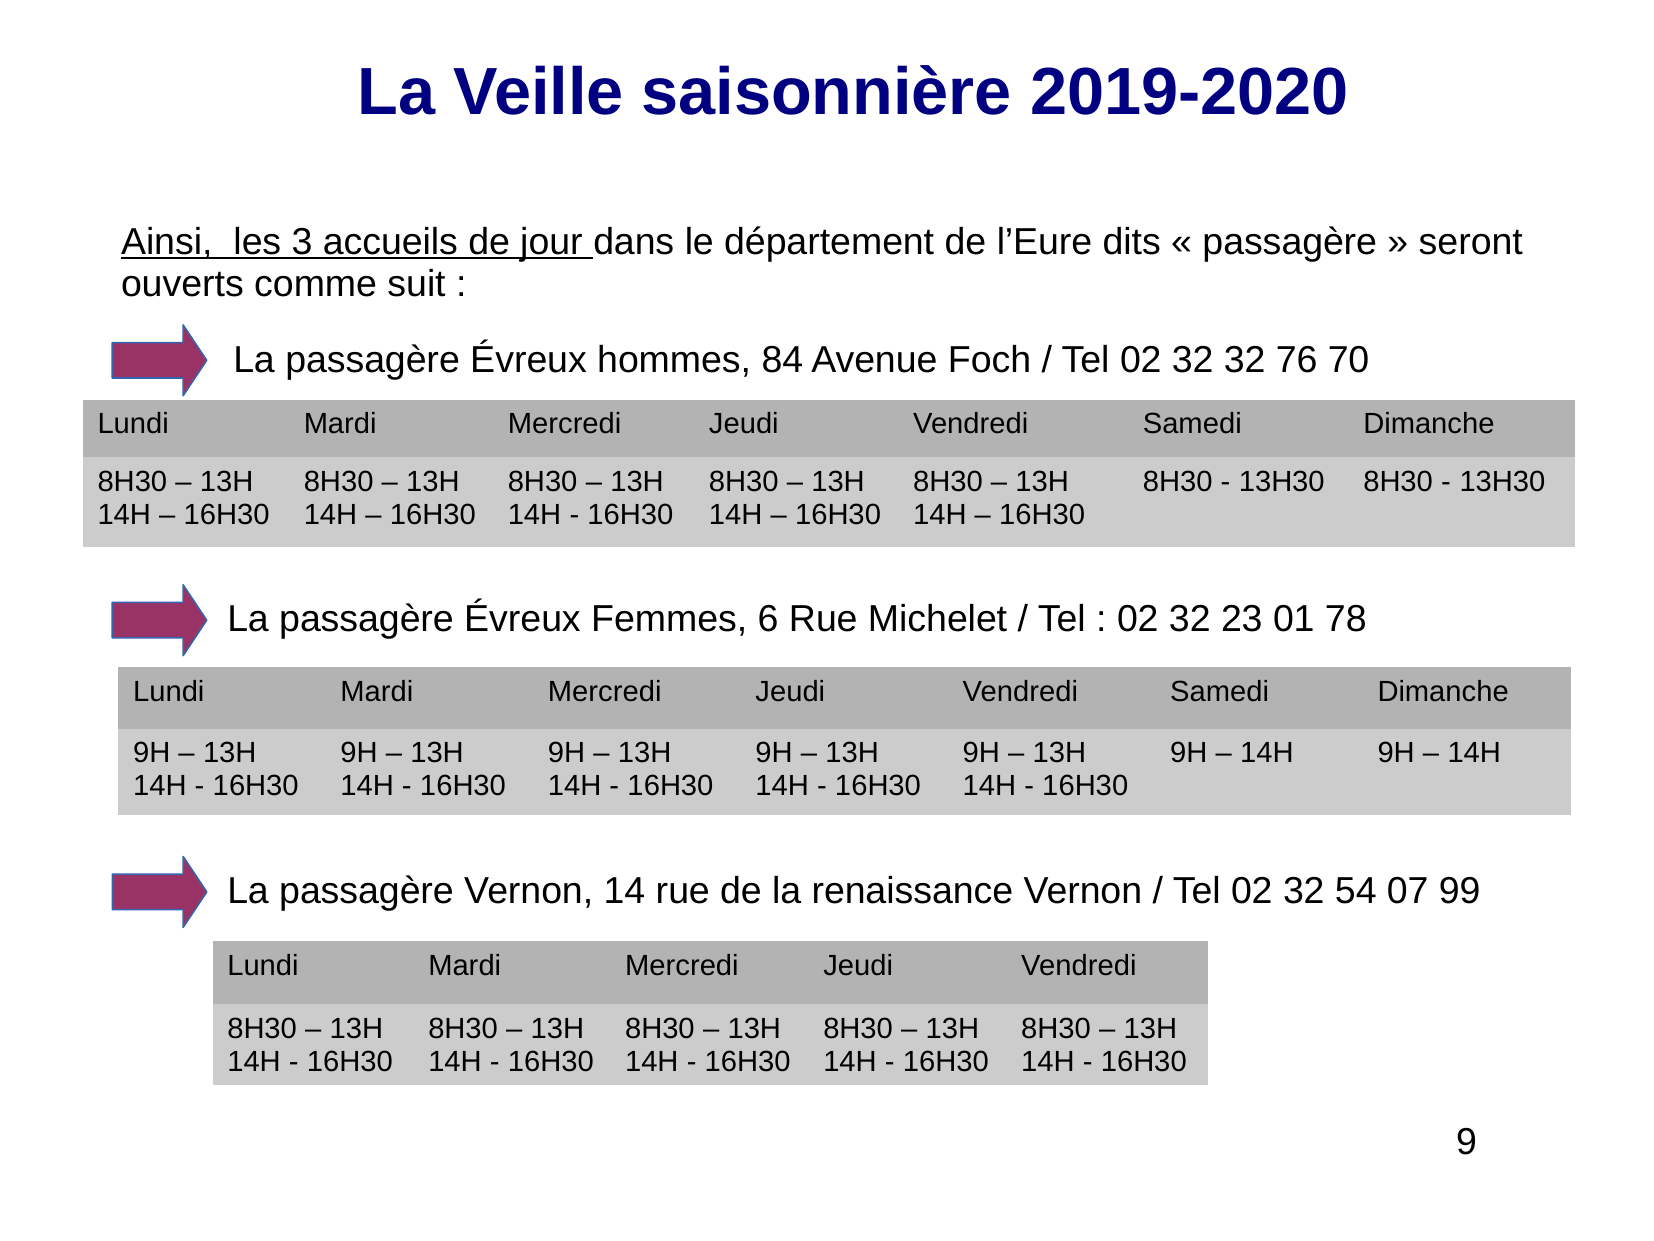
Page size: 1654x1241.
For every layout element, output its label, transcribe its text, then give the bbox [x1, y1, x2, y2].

table_header Jeudi [809, 941, 1007, 1004]
table_cell 9H – 14H [1363, 729, 1571, 815]
table_header Mardi [414, 941, 611, 1004]
table_header Mercredi [493, 400, 694, 457]
table_cell 8H30 – 13H 14H - 16H30 [414, 1004, 611, 1085]
table_cell 8H30 – 13H 14H – 16H30 [83, 457, 289, 547]
table_header Mardi [289, 400, 493, 457]
table_cell 9H – 13H 14H - 16H30 [533, 729, 741, 815]
text_box [112, 324, 207, 396]
table_header Lundi [83, 400, 289, 457]
table_header Lundi [213, 941, 414, 1004]
table_header Jeudi [741, 667, 948, 729]
table_cell 9H – 13H 14H - 16H30 [326, 729, 533, 815]
table_header Vendredi [898, 400, 1128, 457]
table_cell 8H30 - 13H30 [1128, 457, 1349, 547]
table_header Vendredi [1007, 941, 1208, 1004]
table_cell 9H – 13H 14H - 16H30 [741, 729, 948, 815]
table_cell 9H – 13H 14H - 16H30 [118, 729, 326, 815]
table_header Jeudi [694, 400, 898, 457]
table_cell 8H30 - 13H30 [1349, 457, 1575, 547]
table_cell 8H30 – 13H 14H – 16H30 [289, 457, 493, 547]
table_cell 8H30 – 13H 14H - 16H30 [213, 1004, 414, 1085]
table_cell 8H30 – 13H 14H – 16H30 [898, 457, 1128, 547]
table_header Lundi [118, 667, 326, 729]
table_header Dimanche [1349, 400, 1575, 457]
table_cell 8H30 – 13H 14H - 16H30 [809, 1004, 1007, 1085]
table_cell 8H30 – 13H 14H – 16H30 [694, 457, 898, 547]
table_cell 9H – 14H [1155, 729, 1363, 815]
table_cell 8H30 – 13H 14H - 16H30 [493, 457, 694, 547]
table_header Dimanche [1363, 667, 1571, 729]
table_cell 9H – 13H 14H - 16H30 [948, 729, 1155, 815]
table_cell 8H30 – 13H 14H - 16H30 [611, 1004, 809, 1085]
text_box La passagère Évreux hommes, 84 Avenue Foch / Tel 02 32 32 76 70 [218, 330, 1495, 388]
text_box La passagère Vernon, 14 rue de la renaissance Vernon / Tel 02 32 54 07 99 [212, 862, 1548, 920]
table_header Vendredi [948, 667, 1155, 729]
text_box La passagère Évreux Femmes, 6 Rue Michelet / Tel : 02 32 23 01 78 [212, 590, 1501, 648]
text_box Ainsi, les 3 accueils de jour dans le département de l’Eure dits « passagère » seront ouverts comme suit : [106, 213, 1595, 355]
table_header Mardi [326, 667, 533, 729]
text_box [112, 856, 207, 928]
table_cell 8H30 – 13H 14H - 16H30 [1007, 1004, 1208, 1085]
text_box <numéro> [1441, 944, 1642, 1170]
table_header Mercredi [611, 941, 809, 1004]
text_box [112, 584, 207, 656]
table_header Samedi [1128, 400, 1349, 457]
table_header Mercredi [533, 667, 741, 729]
table_header Samedi [1155, 667, 1363, 729]
text_box La Veille saisonnière 2019-2020 [342, 52, 1365, 142]
